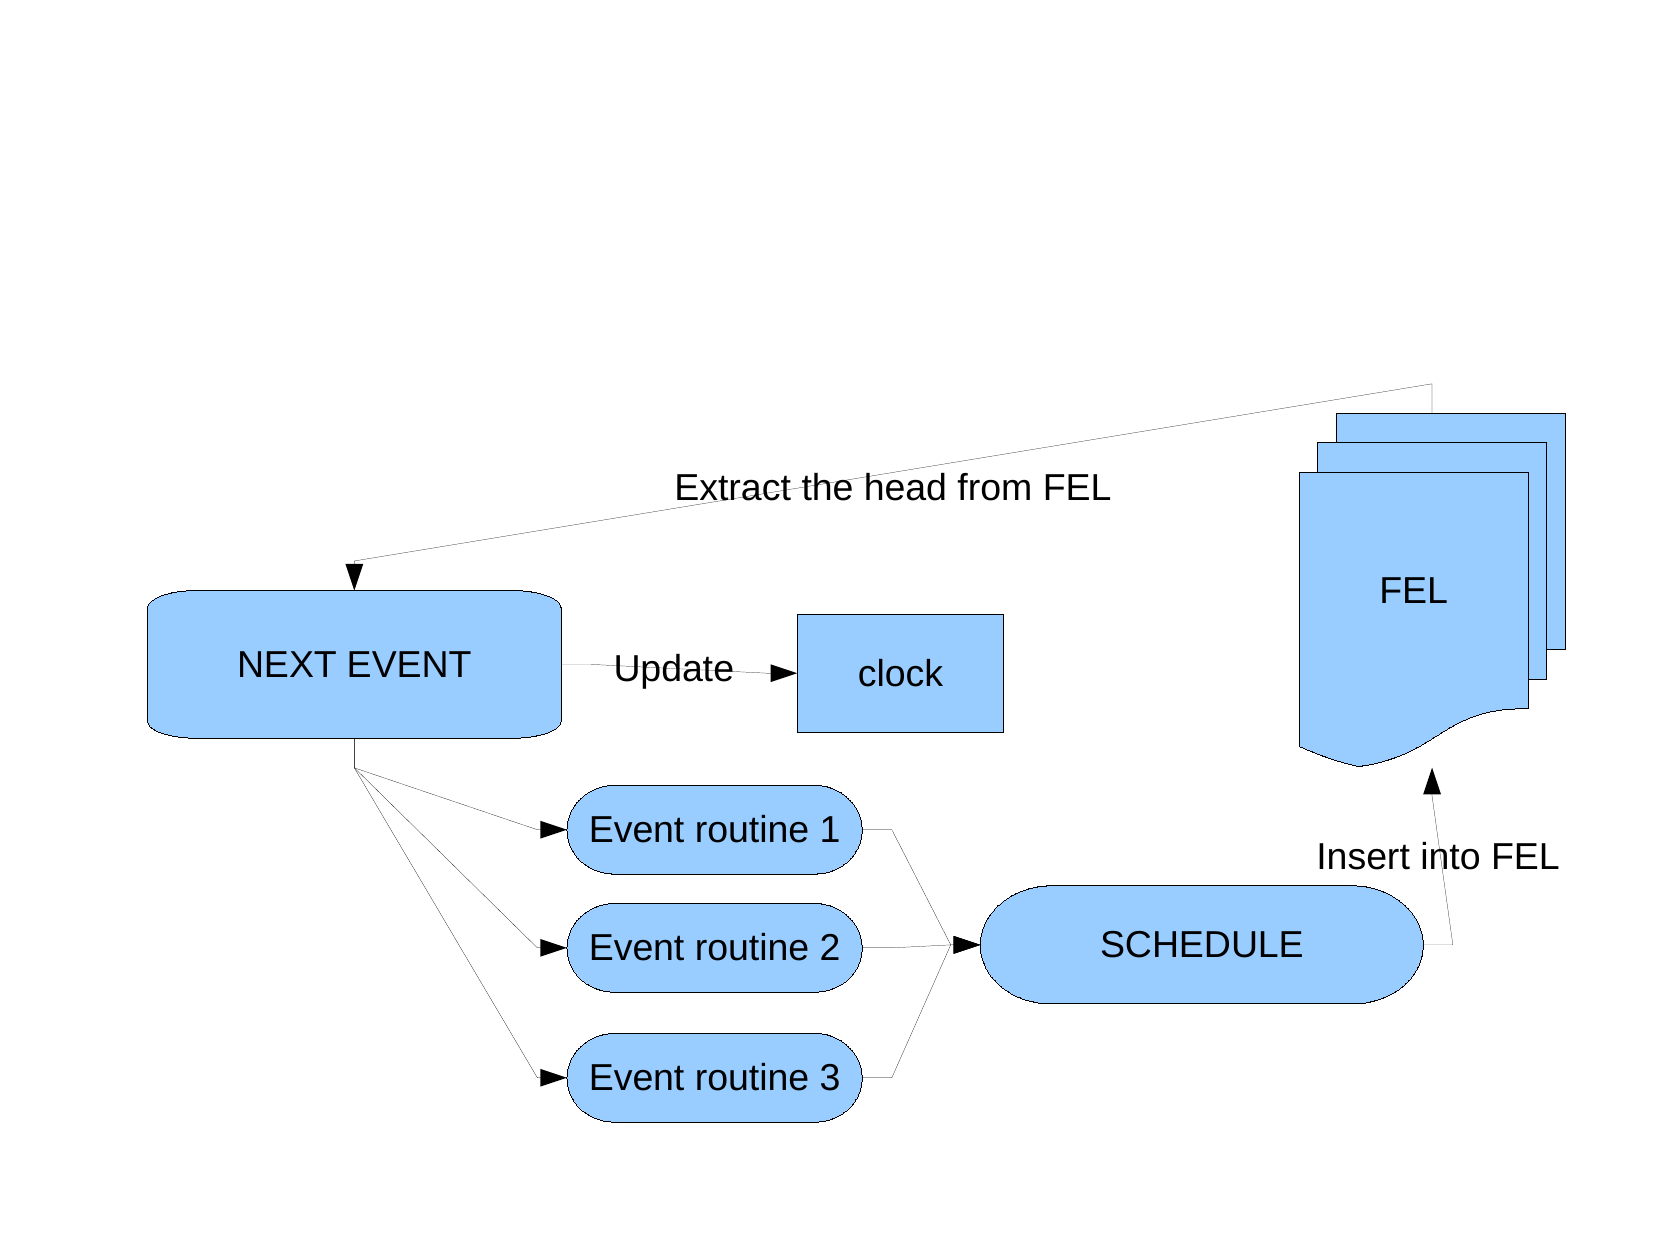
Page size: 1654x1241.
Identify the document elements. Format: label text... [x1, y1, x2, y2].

text_box FEL [1299, 413, 1566, 767]
text_box Event routine 1 [566, 785, 863, 875]
text_box SCHEDULE [980, 885, 1424, 1004]
text_box NEXT EVENT [147, 590, 562, 739]
text_box clock [797, 614, 1004, 733]
text_box Event routine 3 [566, 1033, 863, 1123]
text_box Event routine 2 [566, 903, 863, 993]
